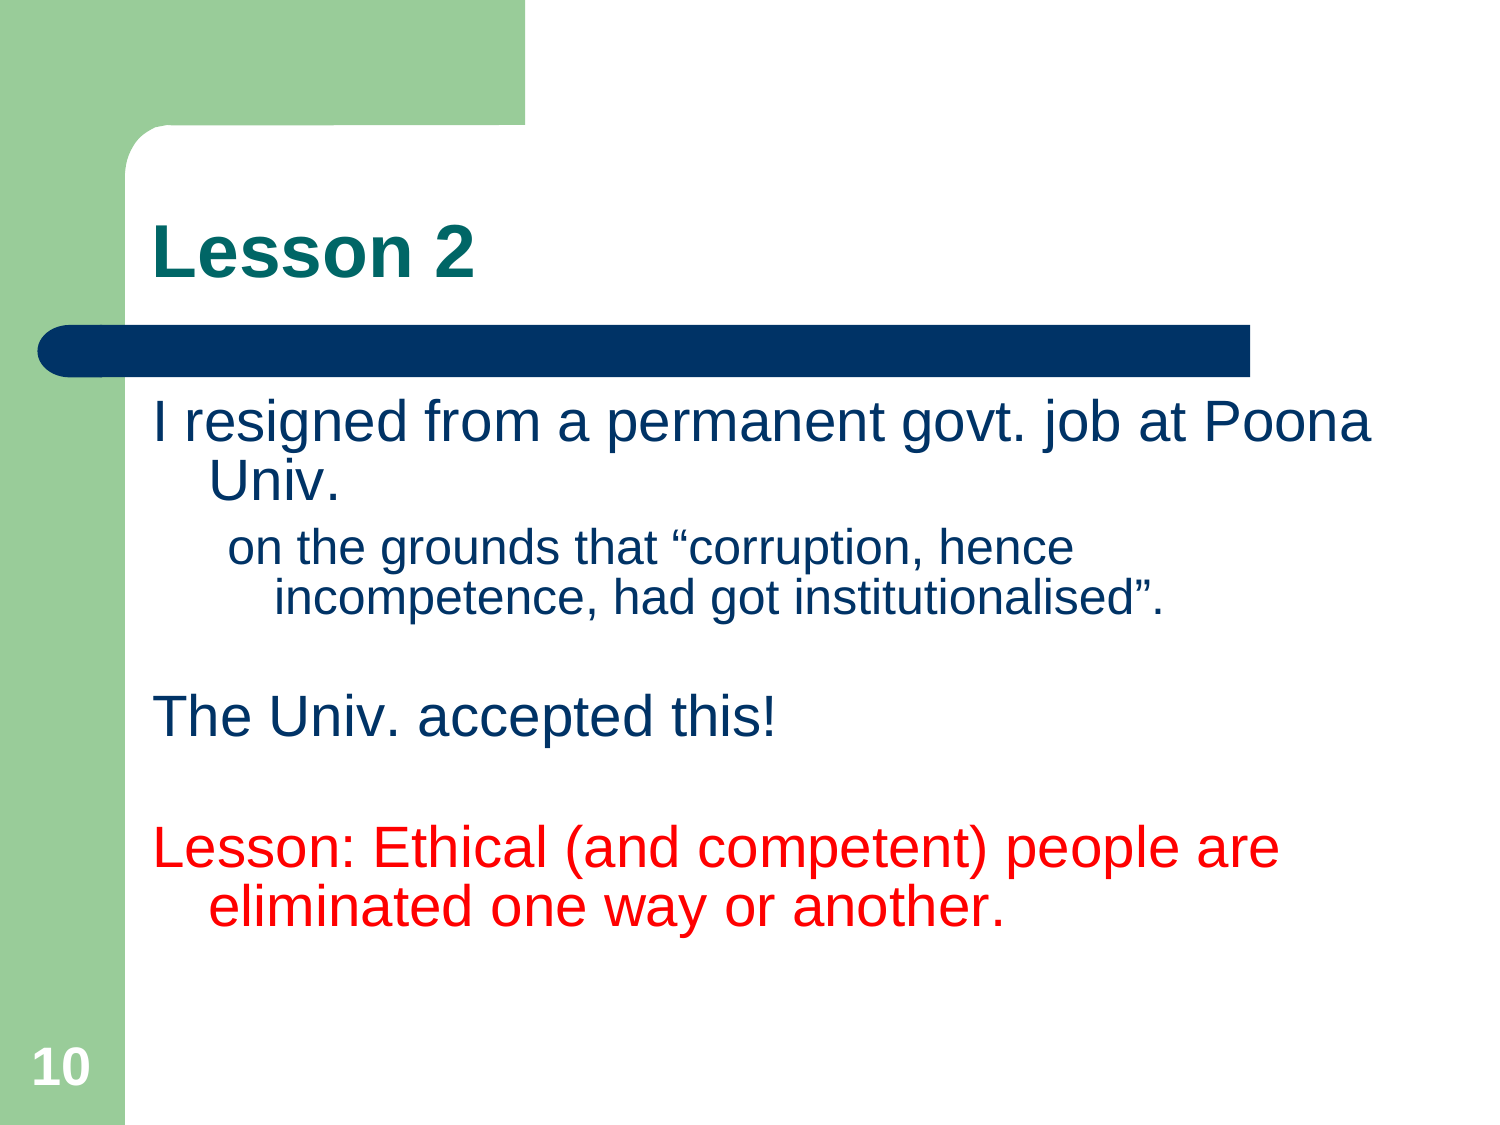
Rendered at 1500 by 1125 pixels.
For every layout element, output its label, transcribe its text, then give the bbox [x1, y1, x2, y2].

title Lesson 2 [136, 136, 1414, 301]
list I resigned from a permanent govt. job at Poona Univ. on the grounds that “corruption, hence incompetence, had got institutionalised”. The Univ. accepted this! Lesson: Ethical (and competent) people are eliminated one way or another. [137, 387, 1400, 999]
